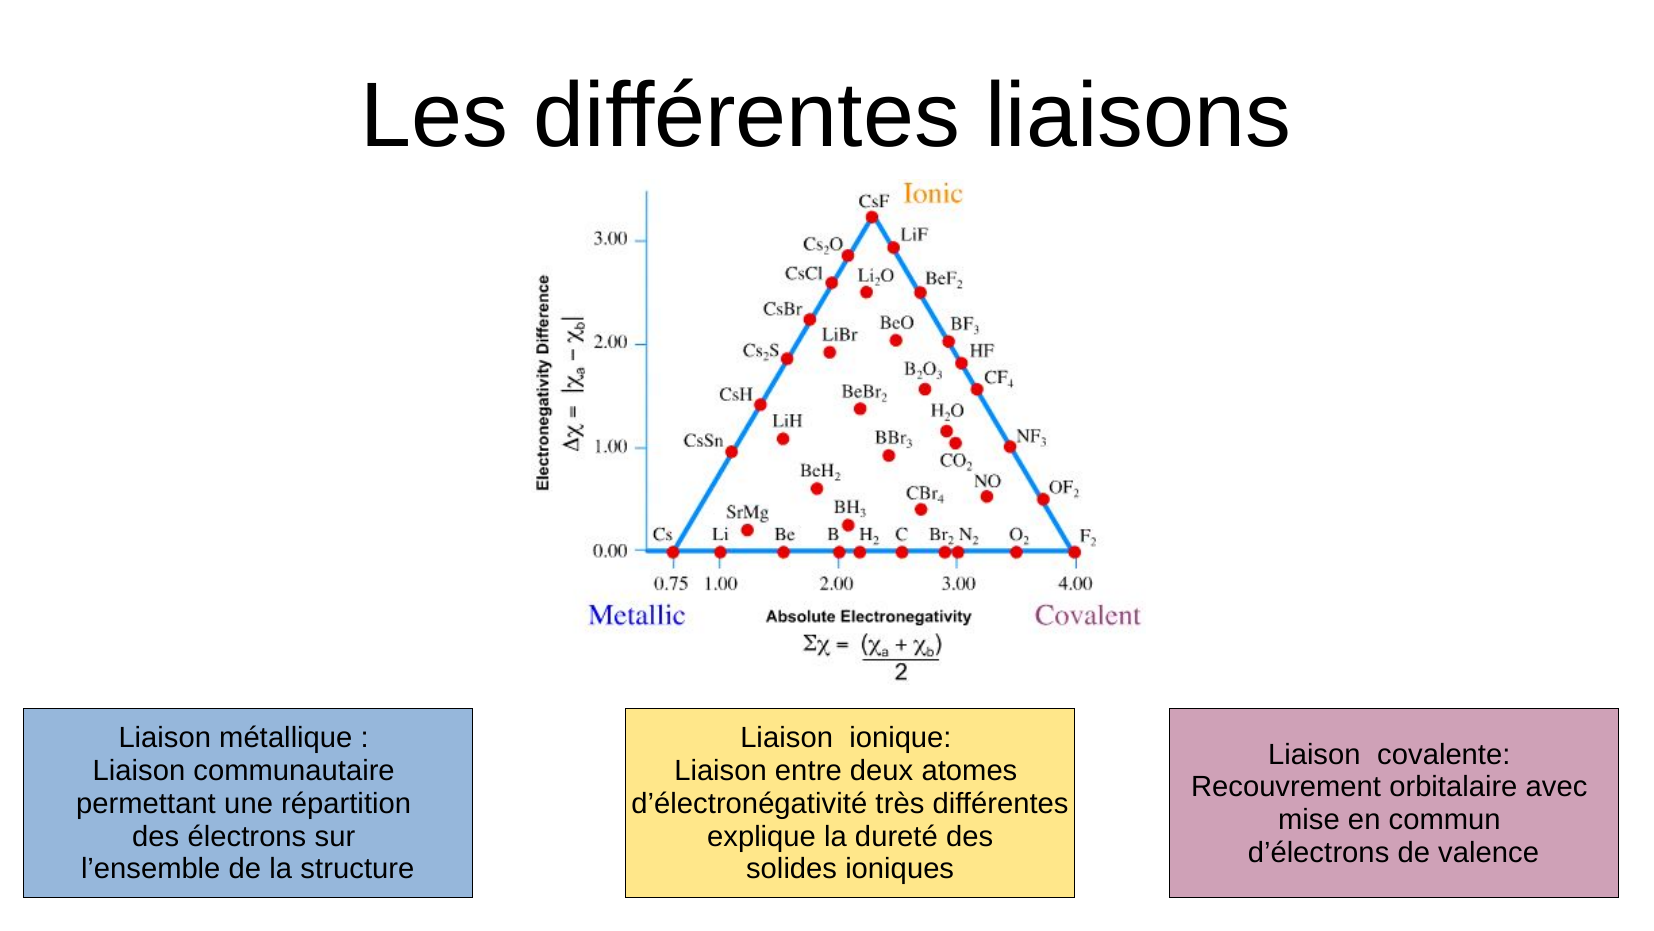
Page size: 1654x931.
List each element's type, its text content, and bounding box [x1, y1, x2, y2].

text_box Liaison ionique: Liaison entre deux atomes d’électronégativité très différentes explique la dureté des solides ioniques [625, 708, 1075, 898]
text_box Liaison covalente: Recouvrement orbitalaire avec mise en commun d’électrons de valence [1169, 708, 1619, 898]
title Les différentes liaisons [82, 37, 1571, 193]
text_box Liaison métallique : Liaison communautaire permettant une répartition des électrons sur l’ensemble de la structure [23, 708, 473, 898]
picture [531, 179, 1146, 686]
